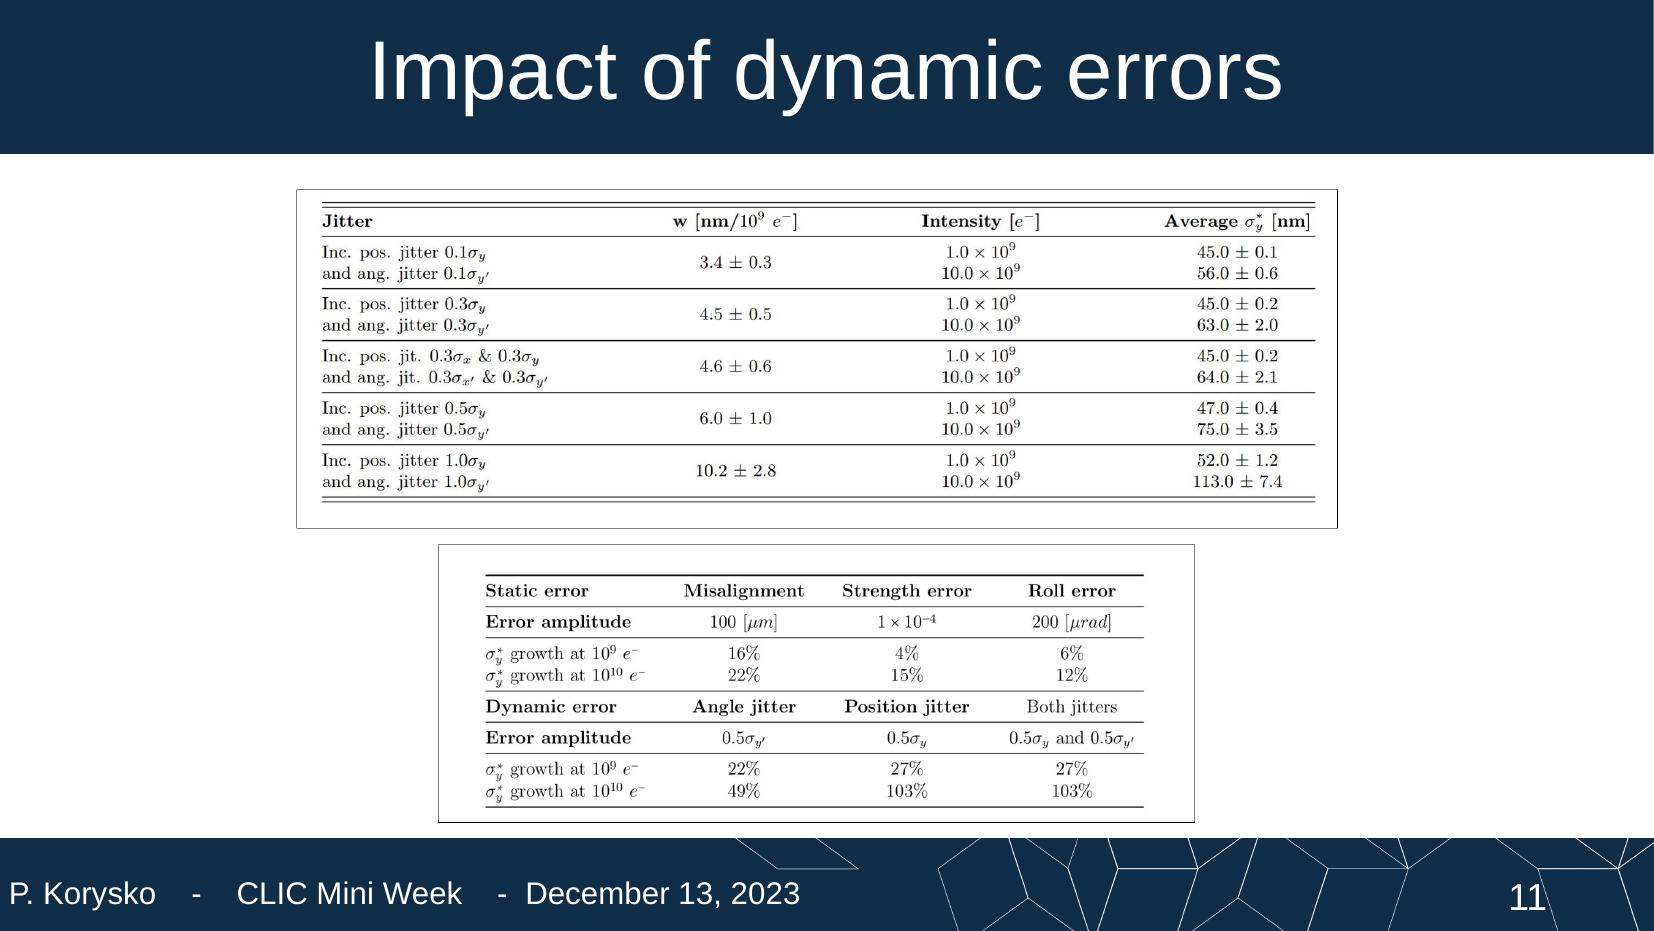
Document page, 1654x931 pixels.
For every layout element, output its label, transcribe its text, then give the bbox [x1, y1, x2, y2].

picture [0, 838, 1654, 931]
text_box <number> [1493, 868, 1654, 931]
text_box P. Korysko - CLIC Mini Week - December 13, 2023 [0, 868, 957, 931]
picture [0, 0, 1654, 154]
picture [230, 159, 1403, 833]
